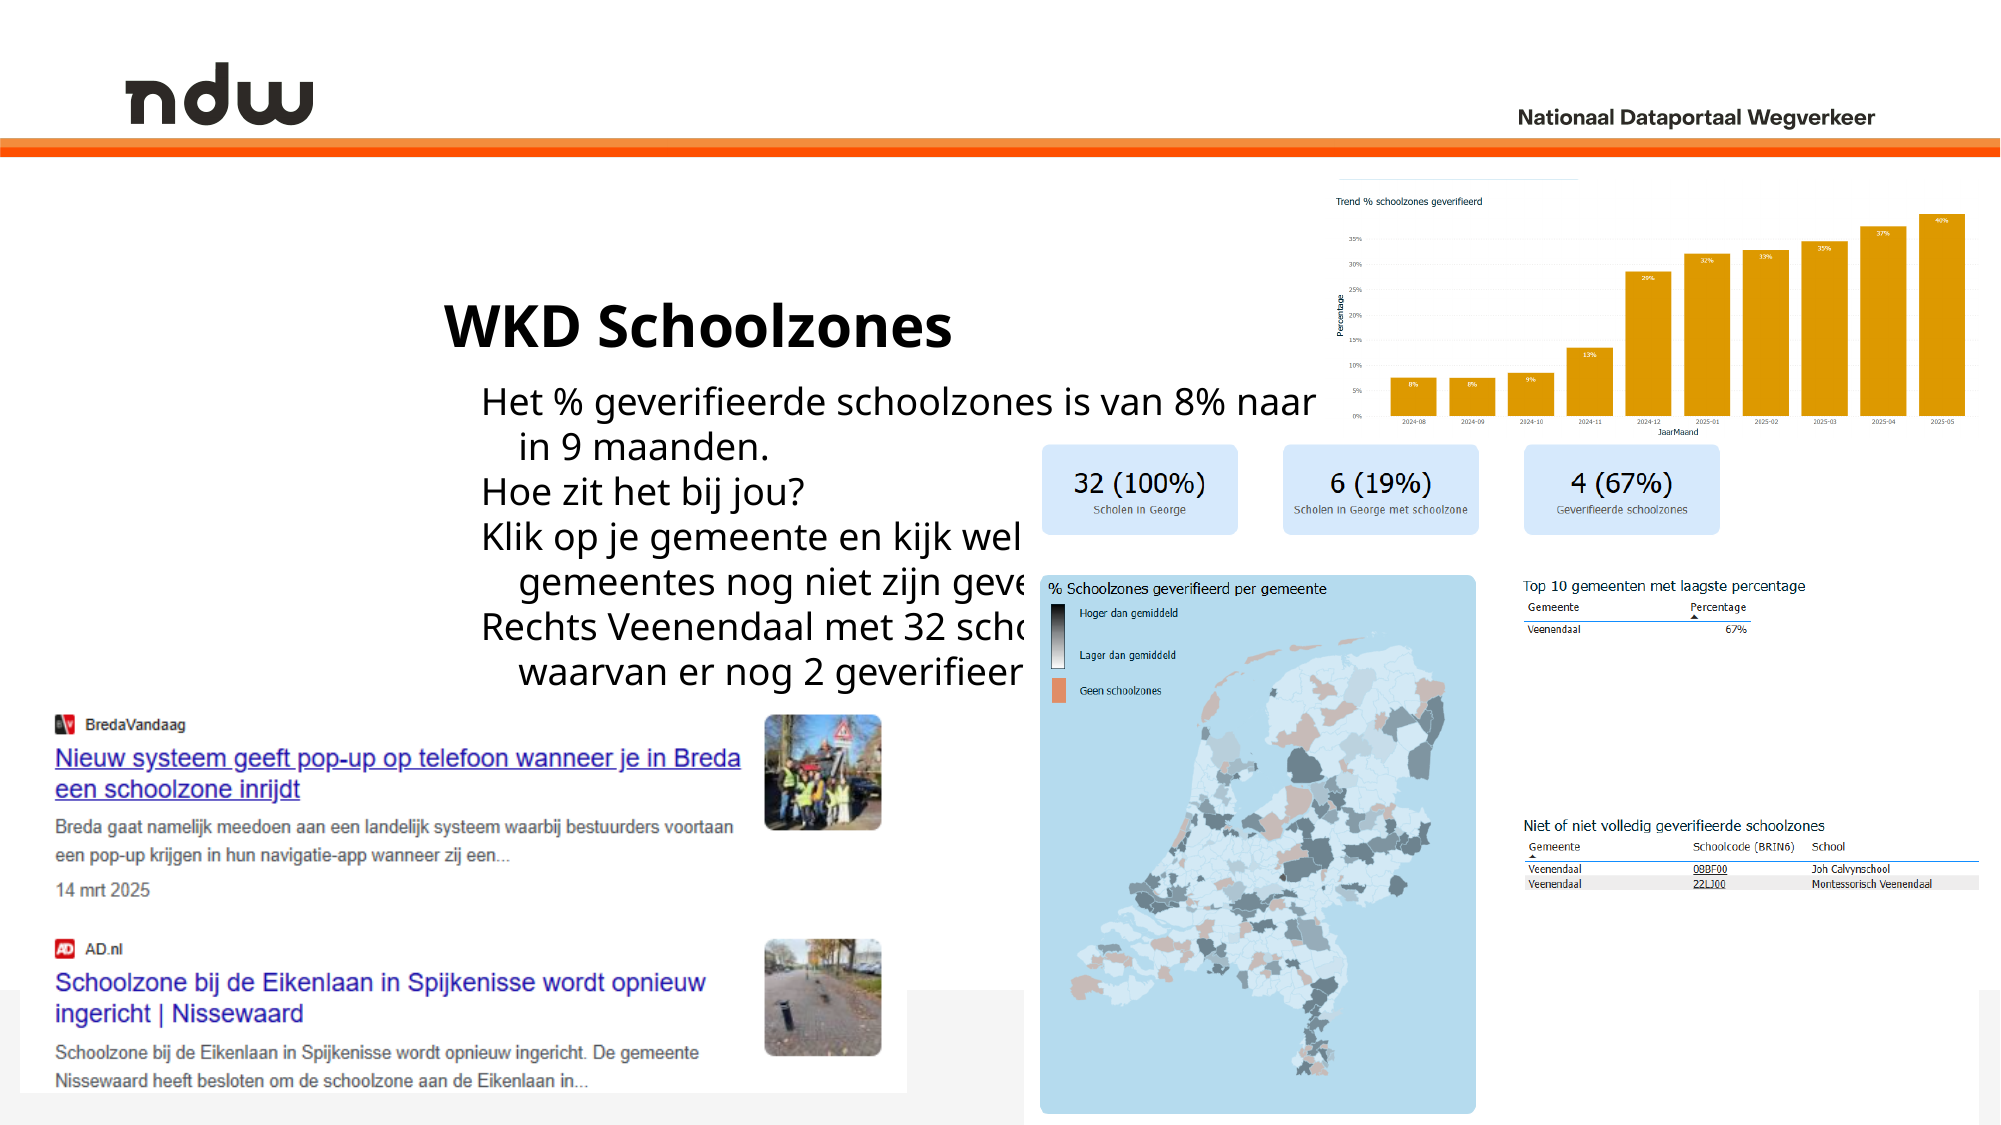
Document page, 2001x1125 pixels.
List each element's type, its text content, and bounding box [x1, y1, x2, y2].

list Het % geverifieerde schoolzones is van 8% naar 40% gestegen in 9 maanden. Hoe zit het bij jou? Klik op je gemeente en kijk welke schoolzones in jouw gemeentes nog niet zijn geverifieerd. Rechts Veenendaal met 32 scholen, 6 scholen met een zone waarvan er nog 2 geverifieerd kunnen roden. [138, 230, 954, 960]
title WKD Schoolzones [416, 51, 1585, 145]
text_box [1020, 623, 1024, 637]
text_box [954, 397, 962, 408]
text_box [138, 194, 1325, 989]
picture [20, 695, 907, 1093]
text_box [956, 577, 968, 593]
picture [1024, 179, 1979, 1125]
